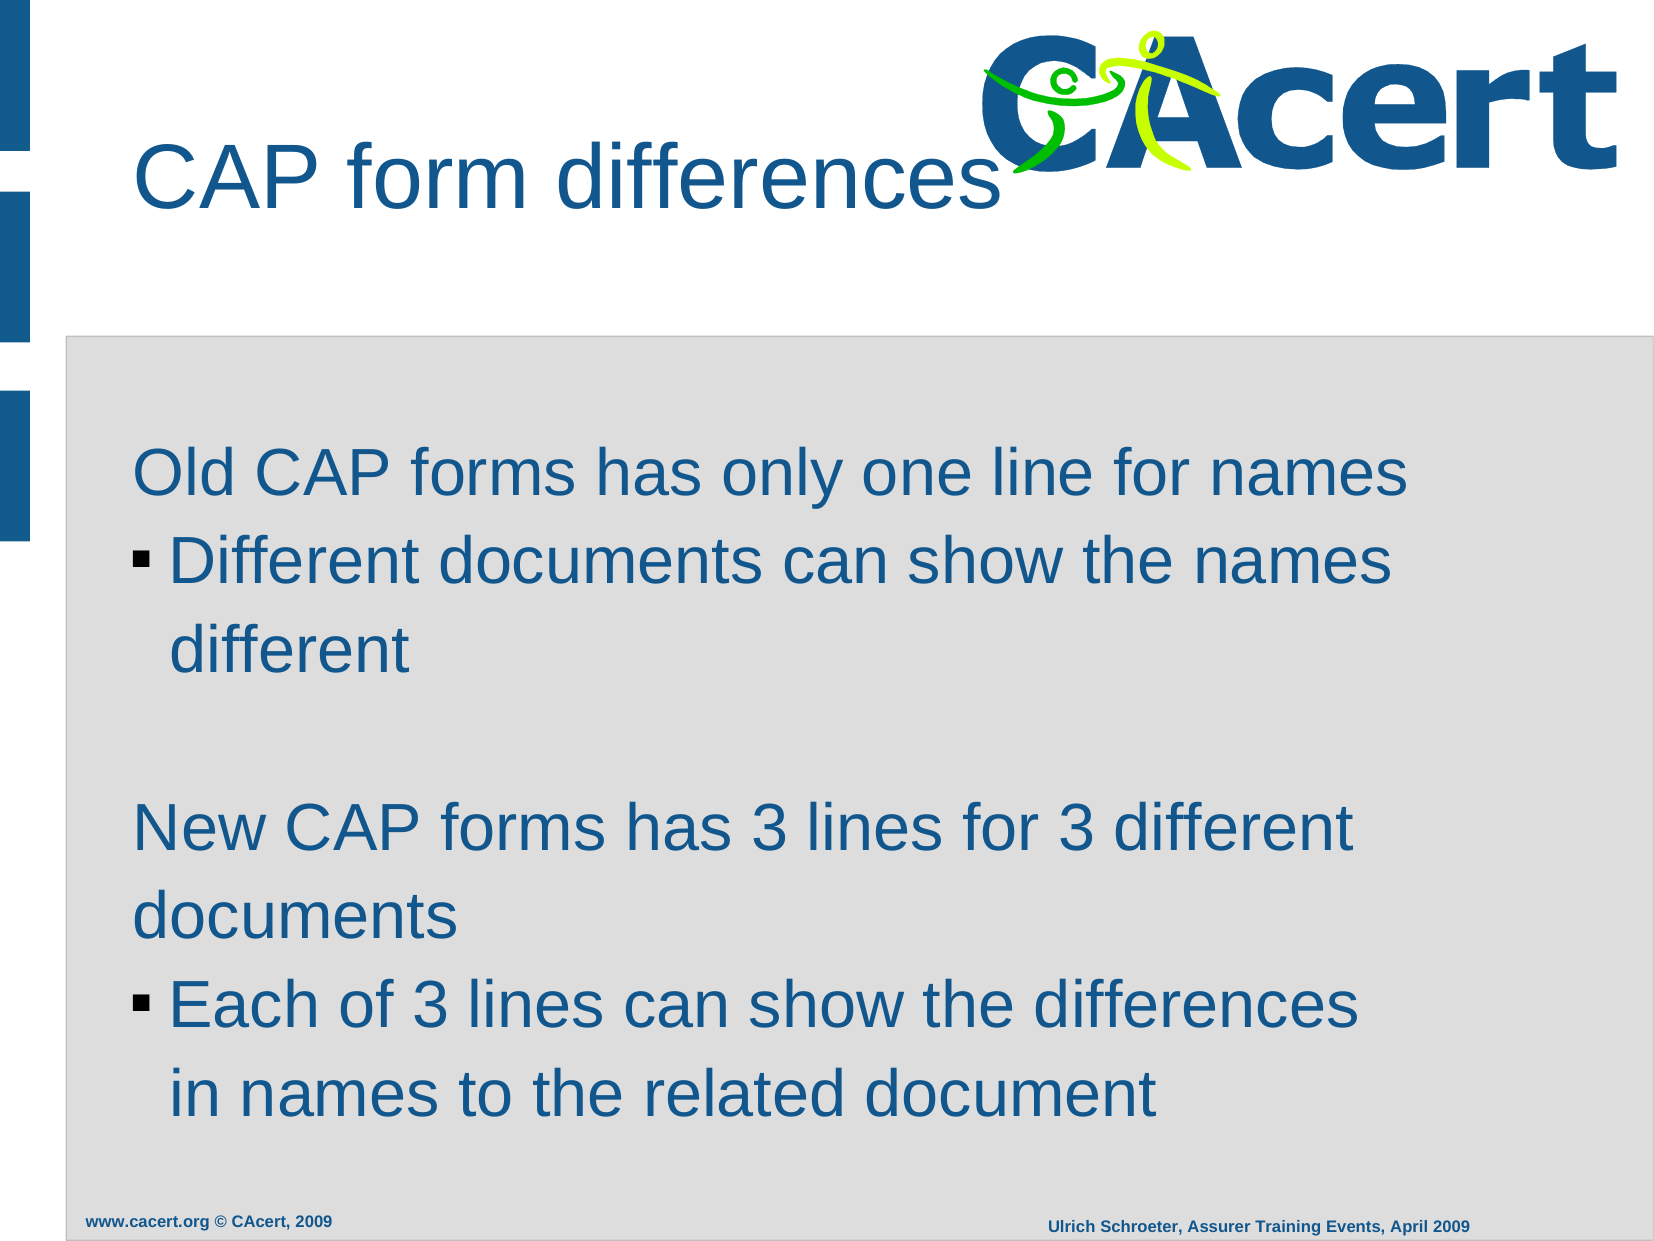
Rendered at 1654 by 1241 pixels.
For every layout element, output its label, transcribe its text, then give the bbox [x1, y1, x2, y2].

text_box Old CAP forms has only one line for names Different documents can show the names different New CAP forms has 3 lines for 3 different documents Each of 3 lines can show the differences in names to the related document [118, 413, 1597, 1139]
text_box CAP form differences [118, 118, 1021, 236]
